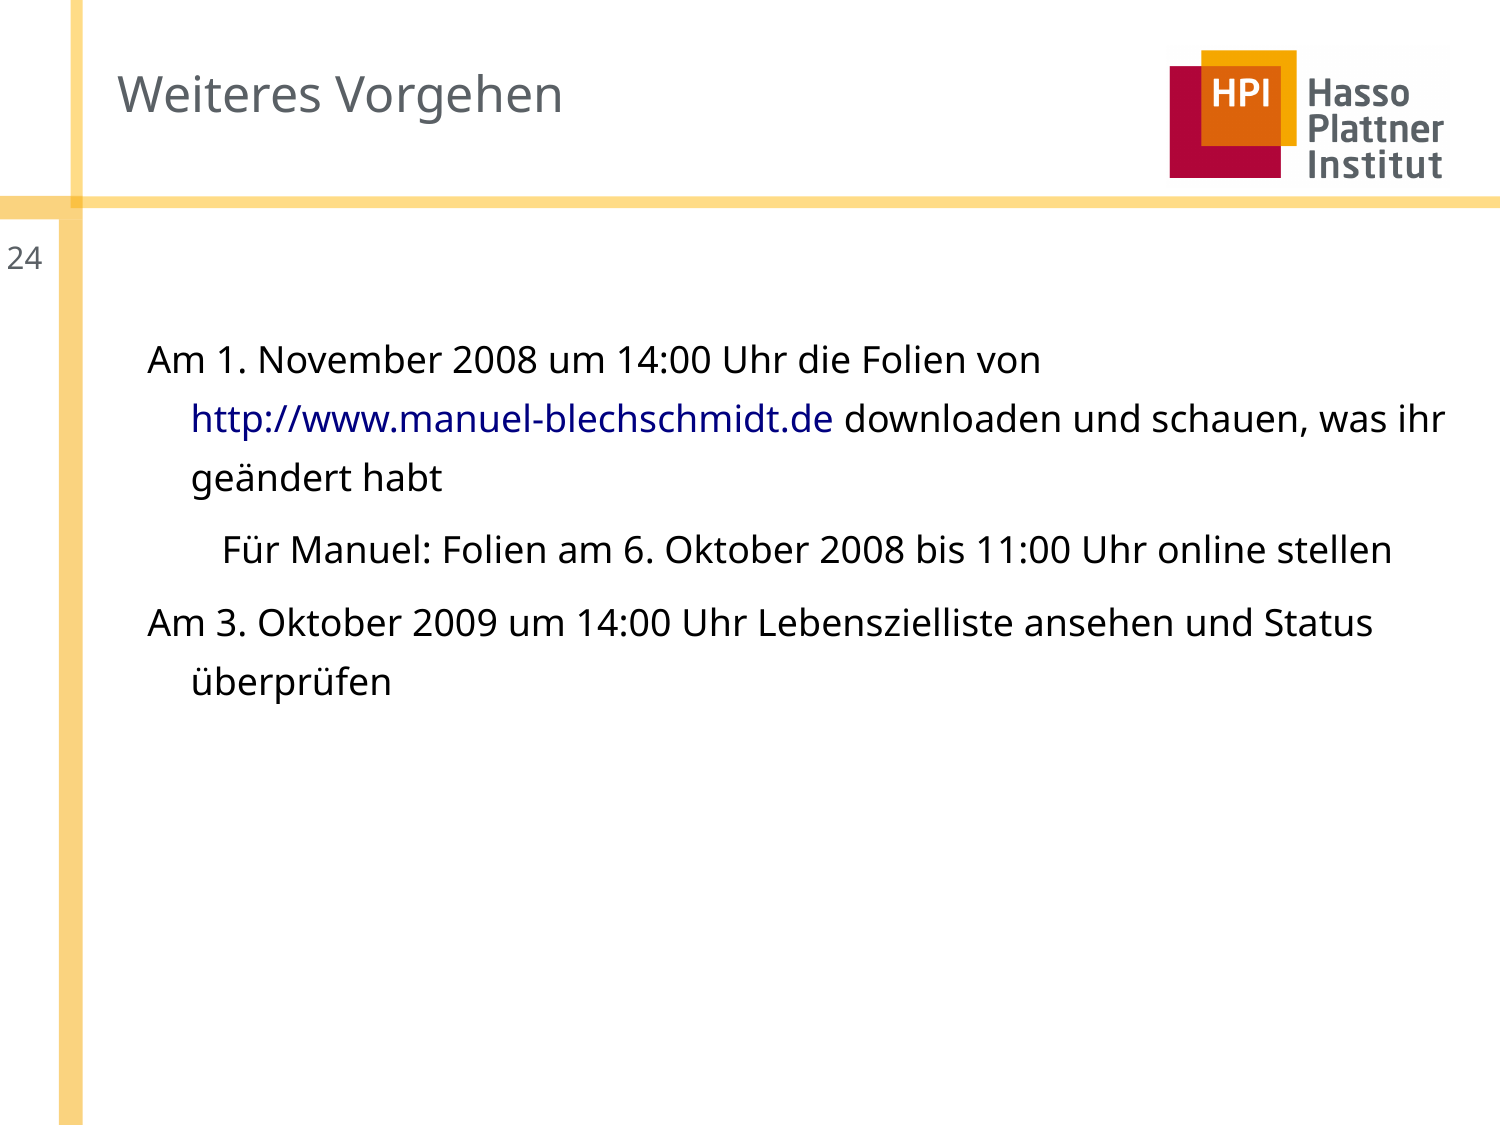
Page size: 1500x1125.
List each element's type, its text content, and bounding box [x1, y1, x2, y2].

title Weiteres Vorgehen [117, 7, 1093, 179]
list Am 1. November 2008 um 14:00 Uhr die Folien von http://www.manuel-blechschmidt.de downloaden und schauen, was ihr geändert habt Für Manuel: Folien am 6. Oktober 2008 bis 11:00 Uhr online stellen Am 3. Oktober 2009 um 14:00 Uhr Lebenszielliste ansehen und Status überprüfen [117, 326, 1459, 1056]
